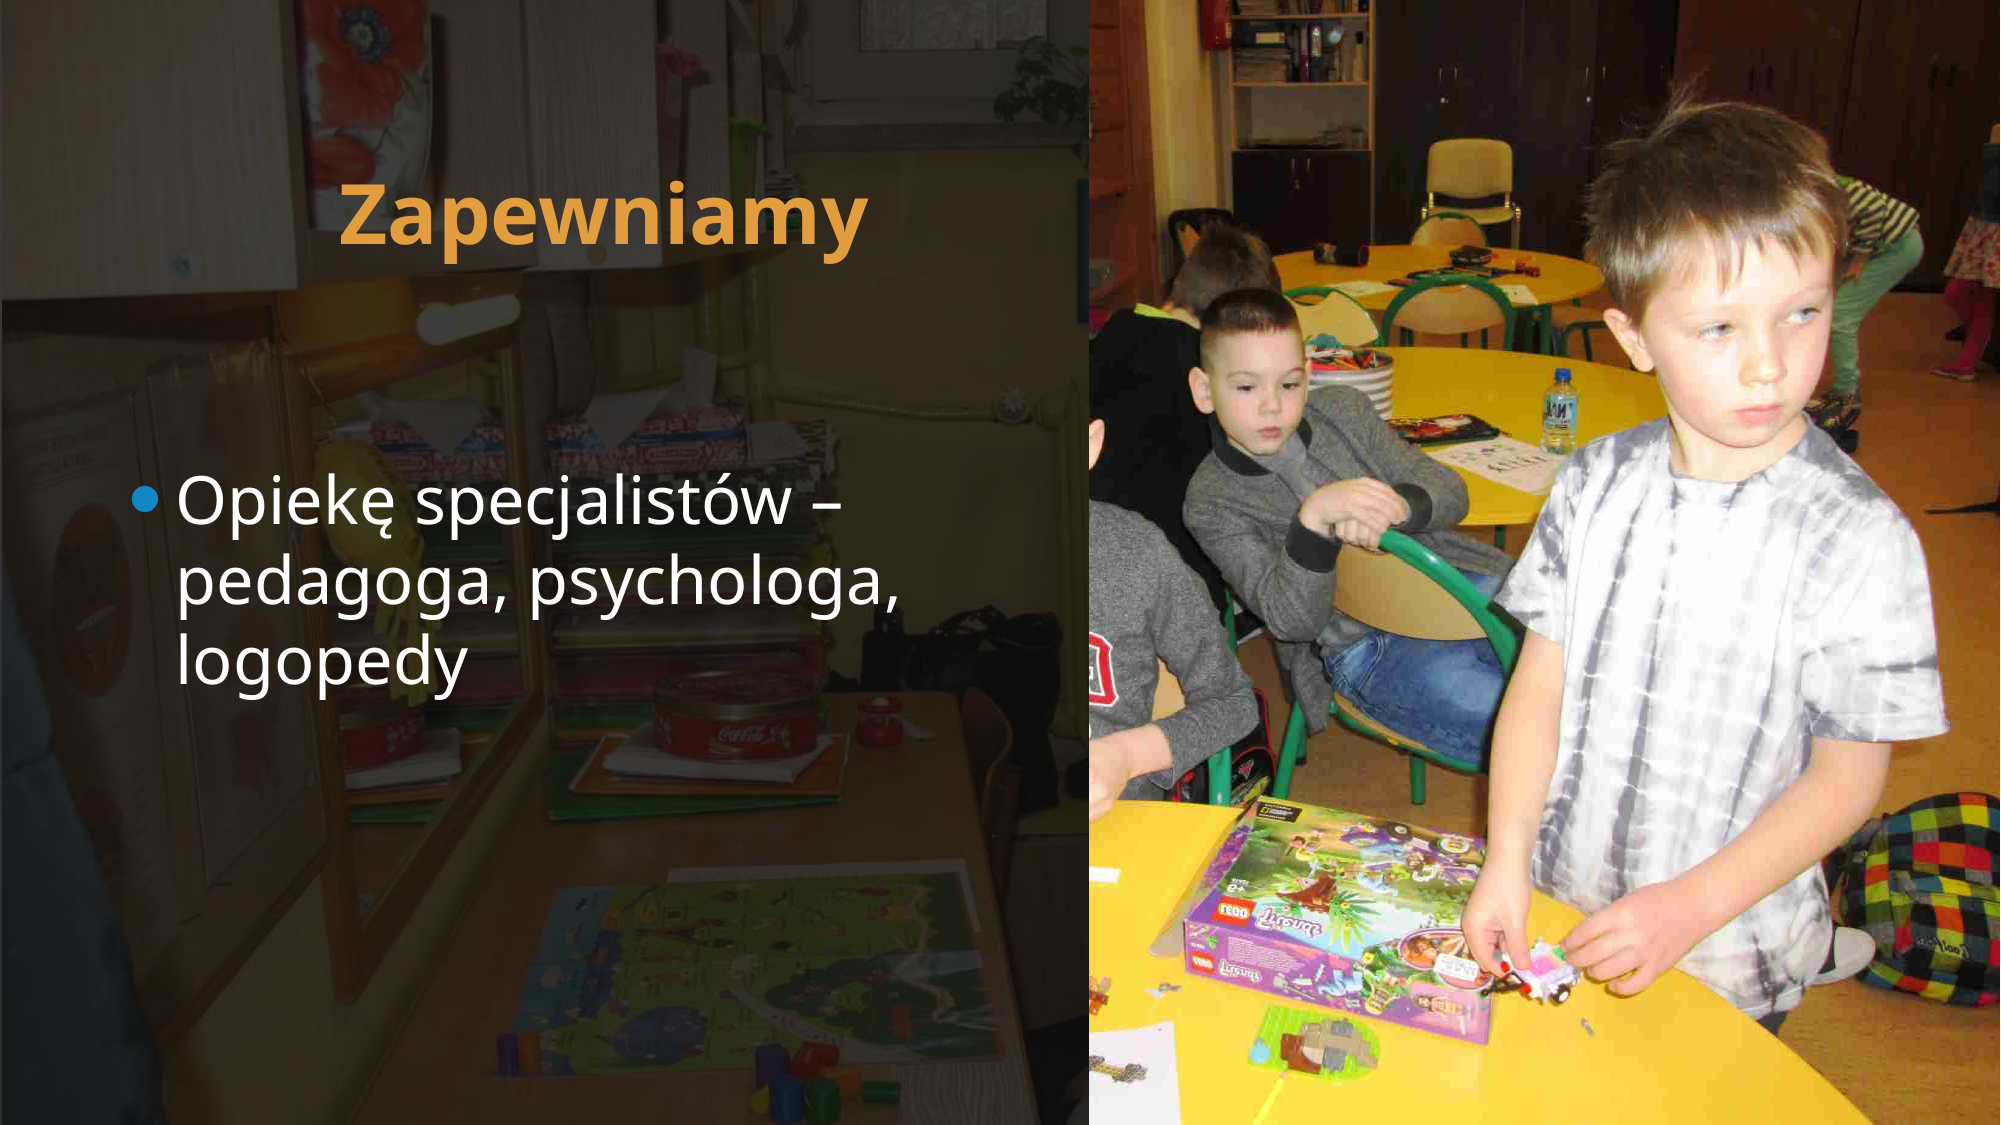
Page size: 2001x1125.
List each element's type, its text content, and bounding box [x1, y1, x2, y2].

picture [1089, 0, 2001, 1125]
title Zapewniamy [115, 112, 1094, 310]
text_box [0, 0, 1089, 1125]
list Opiekę specjalistów – pedagoga, psychologa, logopedy [113, 311, 1093, 950]
